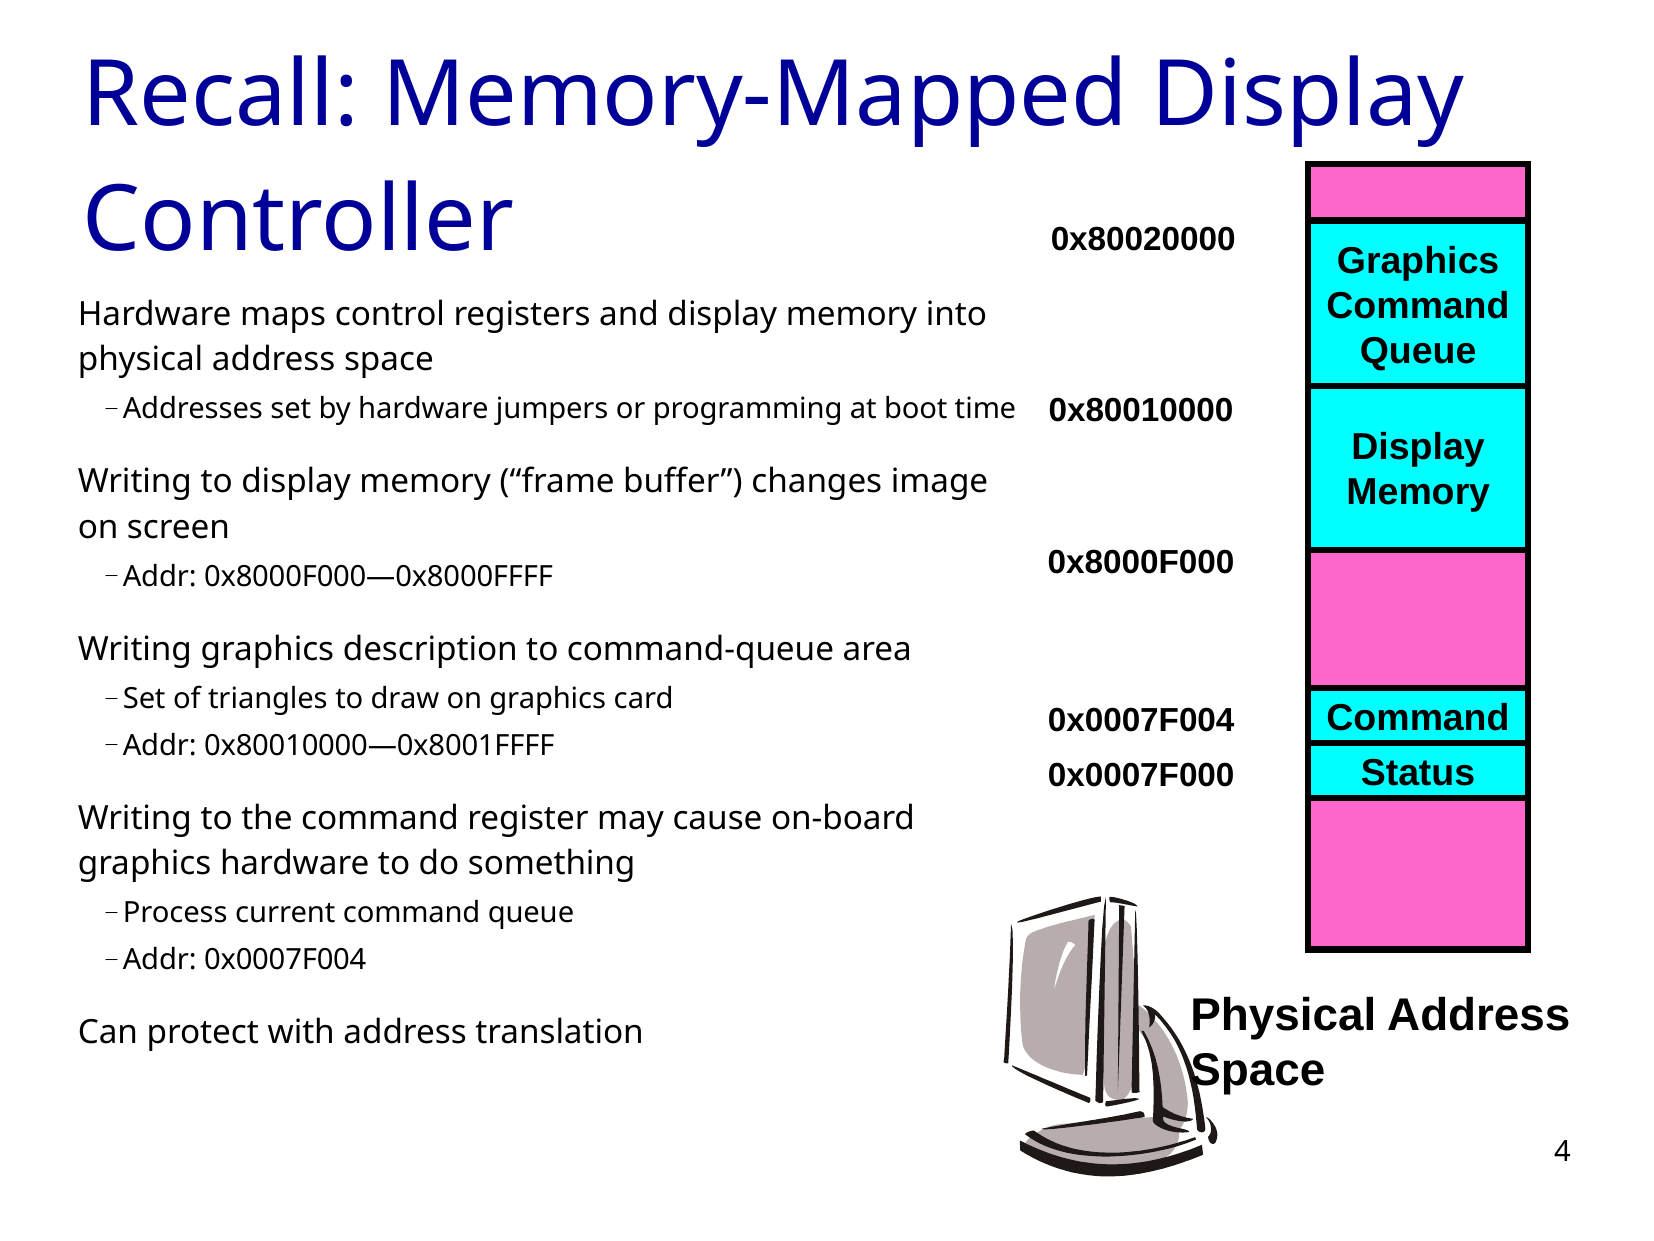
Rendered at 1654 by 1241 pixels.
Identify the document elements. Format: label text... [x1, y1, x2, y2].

text_box [1307, 164, 1529, 220]
text_box 0x80010000 [1033, 381, 1324, 436]
list Hardware maps control registers and display memory into physical address space Addresses set by hardware jumpers or programming at boot time Writing to display memory (“frame buffer”) changes image on screen Addr: 0x8000F000—0x8000FFFF Writing graphics description to command-queue area Set of triangles to draw on graphics card Addr: 0x80010000—0x8001FFFF Writing to the command register may cause on-board graphics hardware to do something Process current command queue Addr: 0x0007F004 Can protect with address translation [60, 290, 1021, 1096]
text_box 0x0007F004 [1032, 691, 1325, 746]
text_box [1307, 550, 1529, 687]
picture [1003, 895, 1218, 1177]
text_box Display Memory [1307, 386, 1529, 550]
text_box Status [1325, 743, 1529, 798]
text_box 0x8000F000 [1032, 532, 1325, 588]
title Recall: Memory-Mapped Display Controller [82, 49, 1571, 257]
text_box Command [1307, 687, 1529, 743]
text_box [1307, 798, 1529, 950]
text_box Physical Address Space [1175, 977, 1654, 1102]
text_box 0x80020000 [1036, 210, 1326, 265]
text_box 0x0007F000 [1032, 746, 1325, 801]
text_box Graphics Command Queue [1307, 220, 1529, 386]
